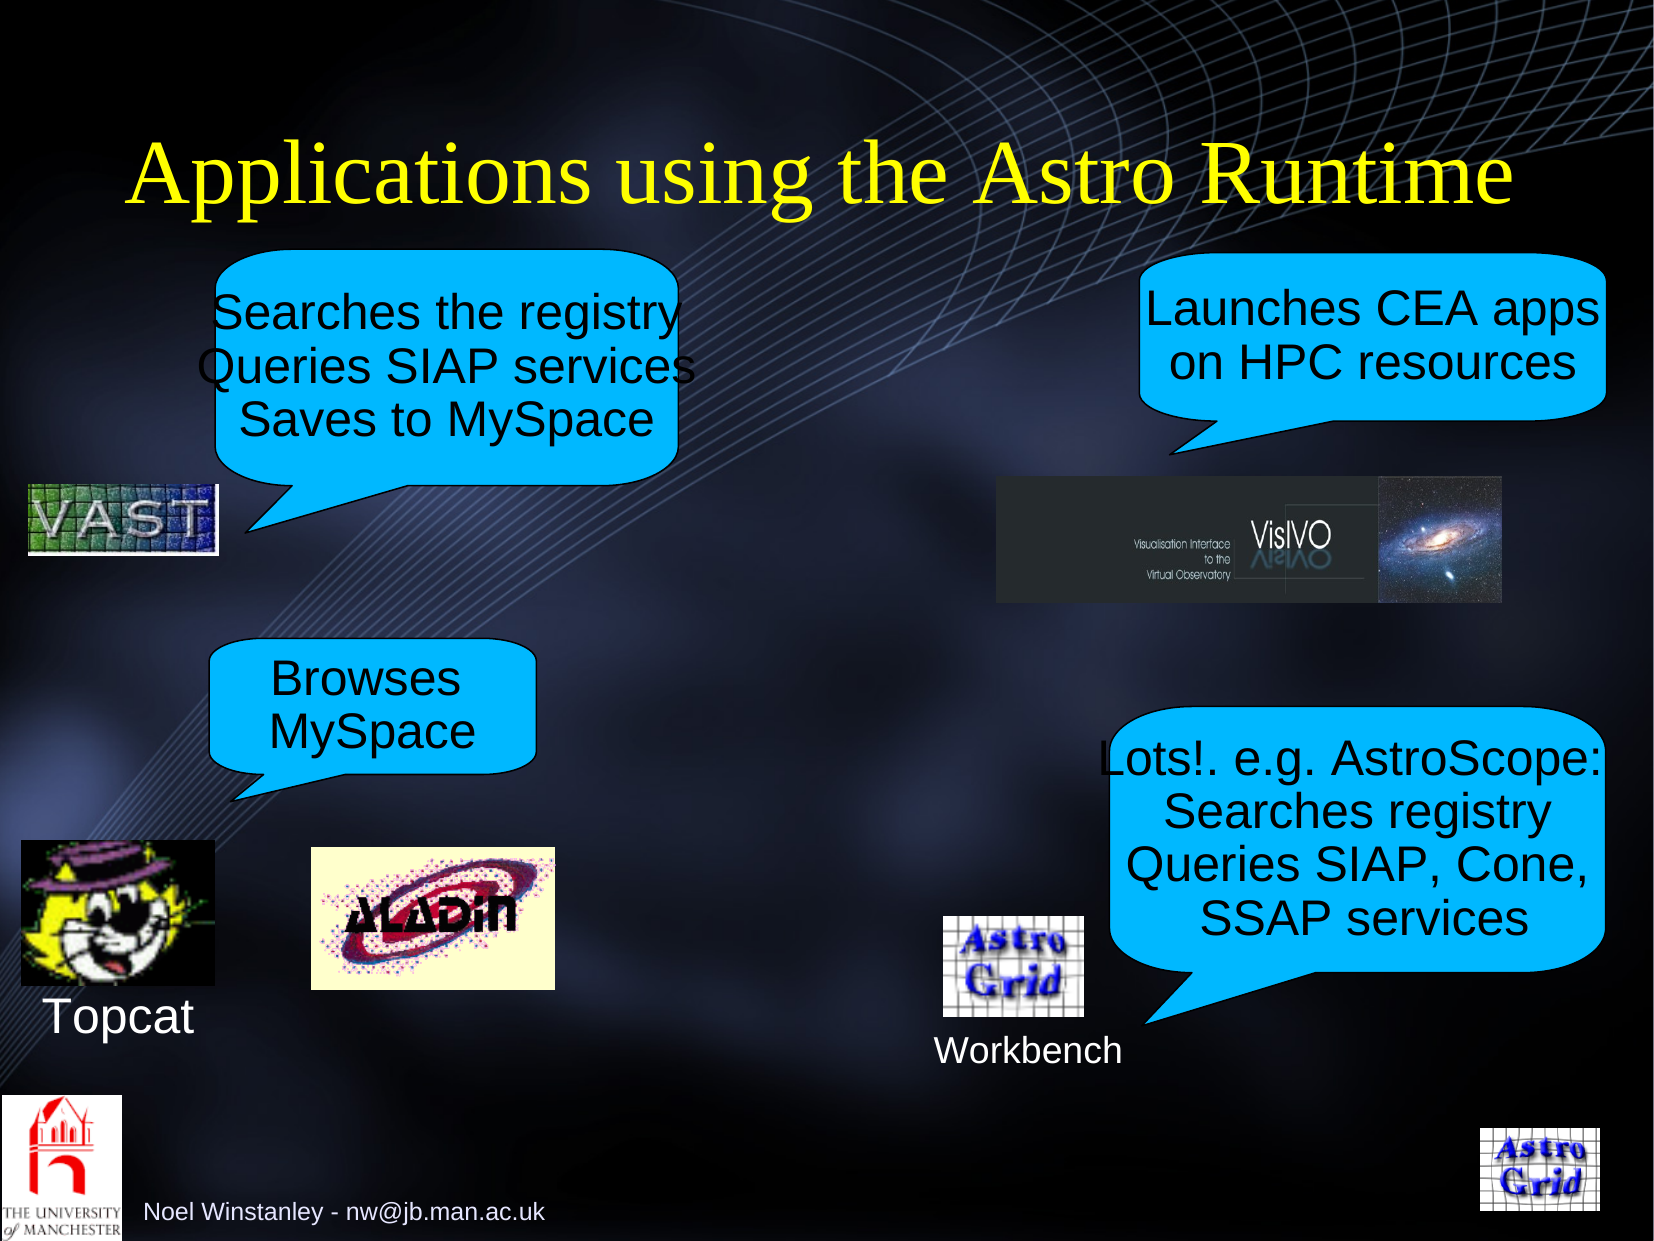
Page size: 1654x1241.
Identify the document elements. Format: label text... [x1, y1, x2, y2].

picture [0, 0, 1654, 1241]
text_box Launches CEA apps on HPC resources [1139, 252, 1607, 455]
text_box Topcat [21, 840, 215, 986]
text_box Workbench [918, 1021, 1174, 1107]
text_box Searches the registry Queries SIAP services Saves to MySpace [215, 249, 679, 534]
text_box Lots!. e.g. AstroScope: Searches registry Queries SIAP, Cone, SSAP services [1109, 706, 1606, 1021]
text_box Browses MySpace [209, 638, 537, 802]
title Applications using the Astro Runtime [124, 71, 1536, 279]
